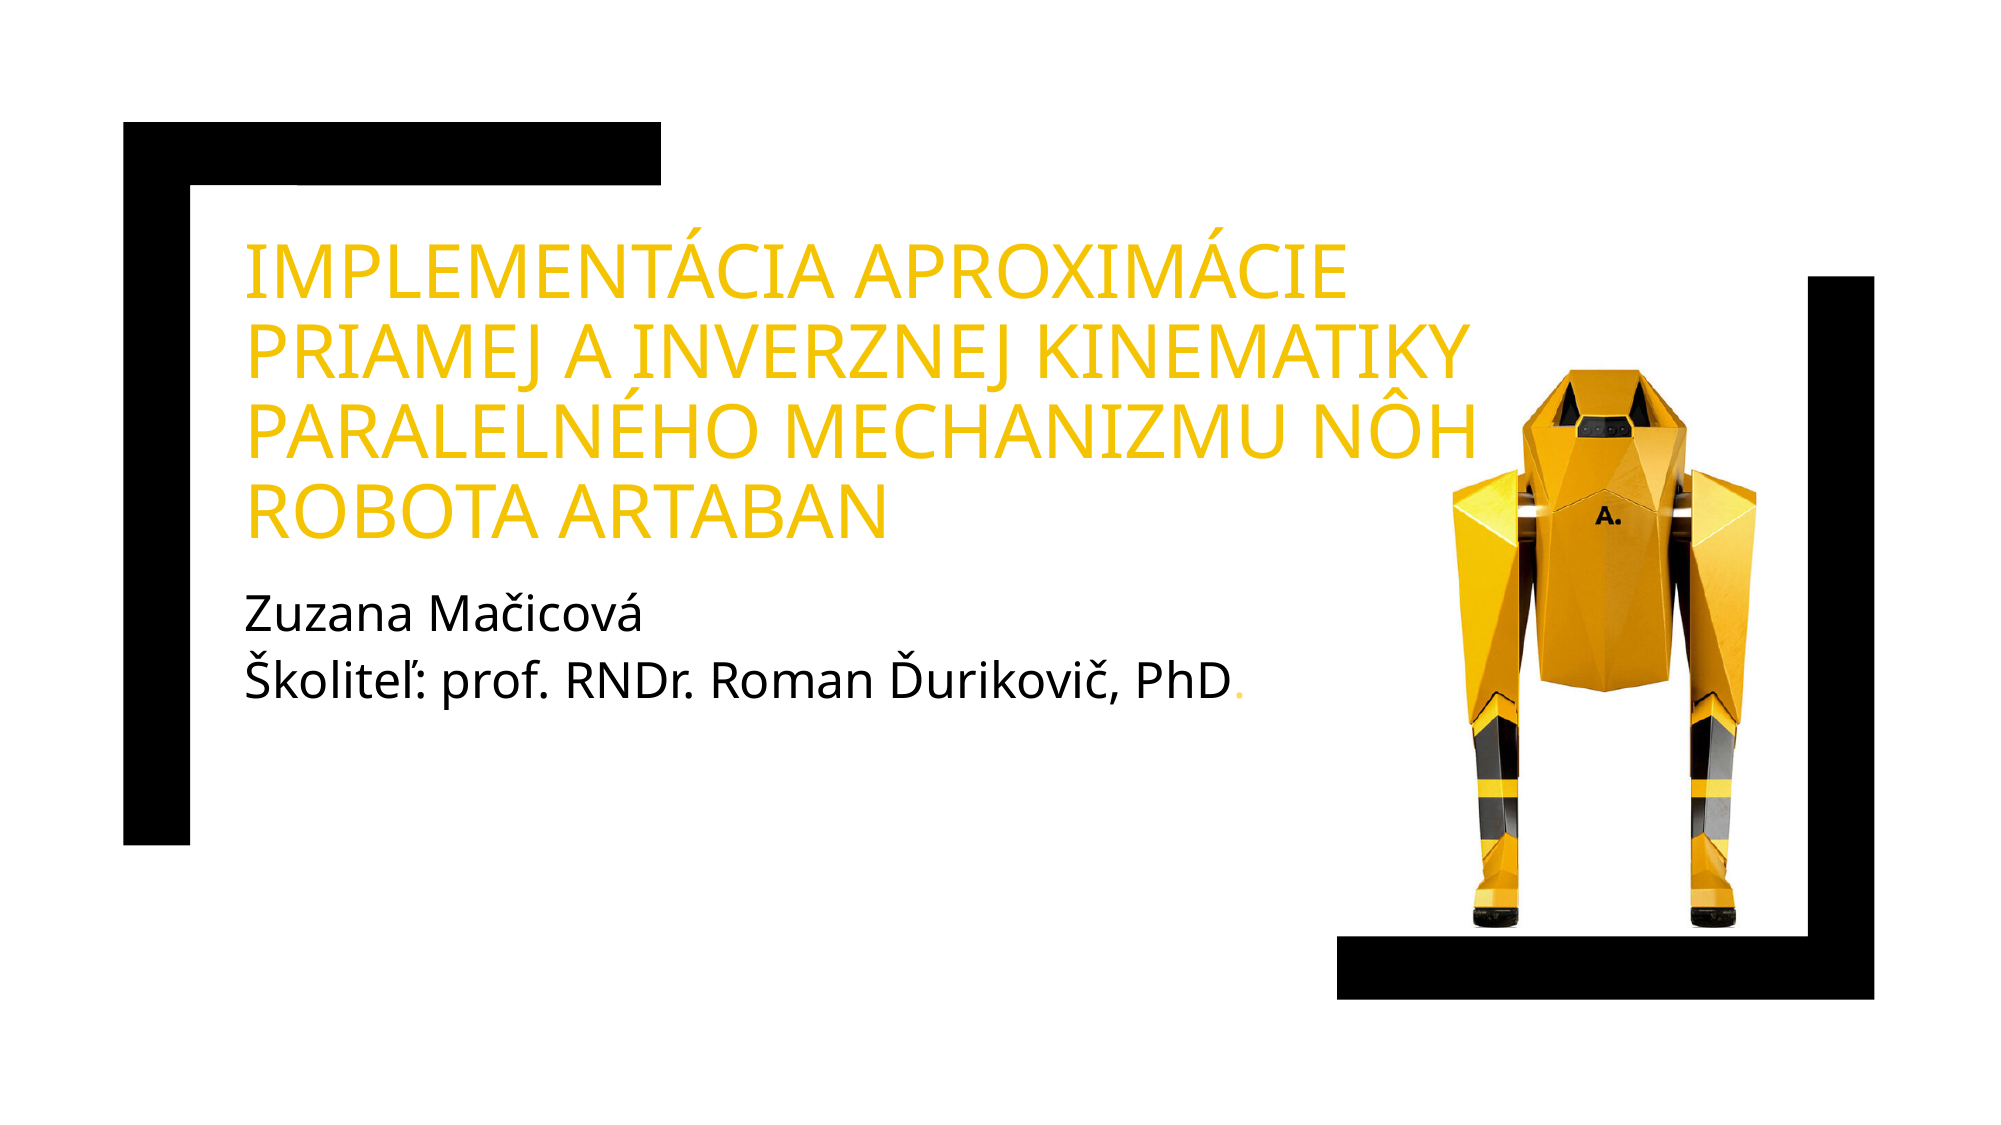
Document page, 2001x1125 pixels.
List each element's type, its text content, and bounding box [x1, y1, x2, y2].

subtitle Zuzana Mačicová Školiteľ: prof. RNDr. Roman Ďurikovič, PhD. [229, 566, 1351, 746]
title IMPLEMENTÁCIA APROXIMÁCIE PRIAMEJ A INVERZNEJ KINEMATIKY PARALELNÉHO MECHANIZMU NÔH ROBOTA ARTABAN [229, 218, 1602, 563]
picture [1440, 356, 1769, 928]
